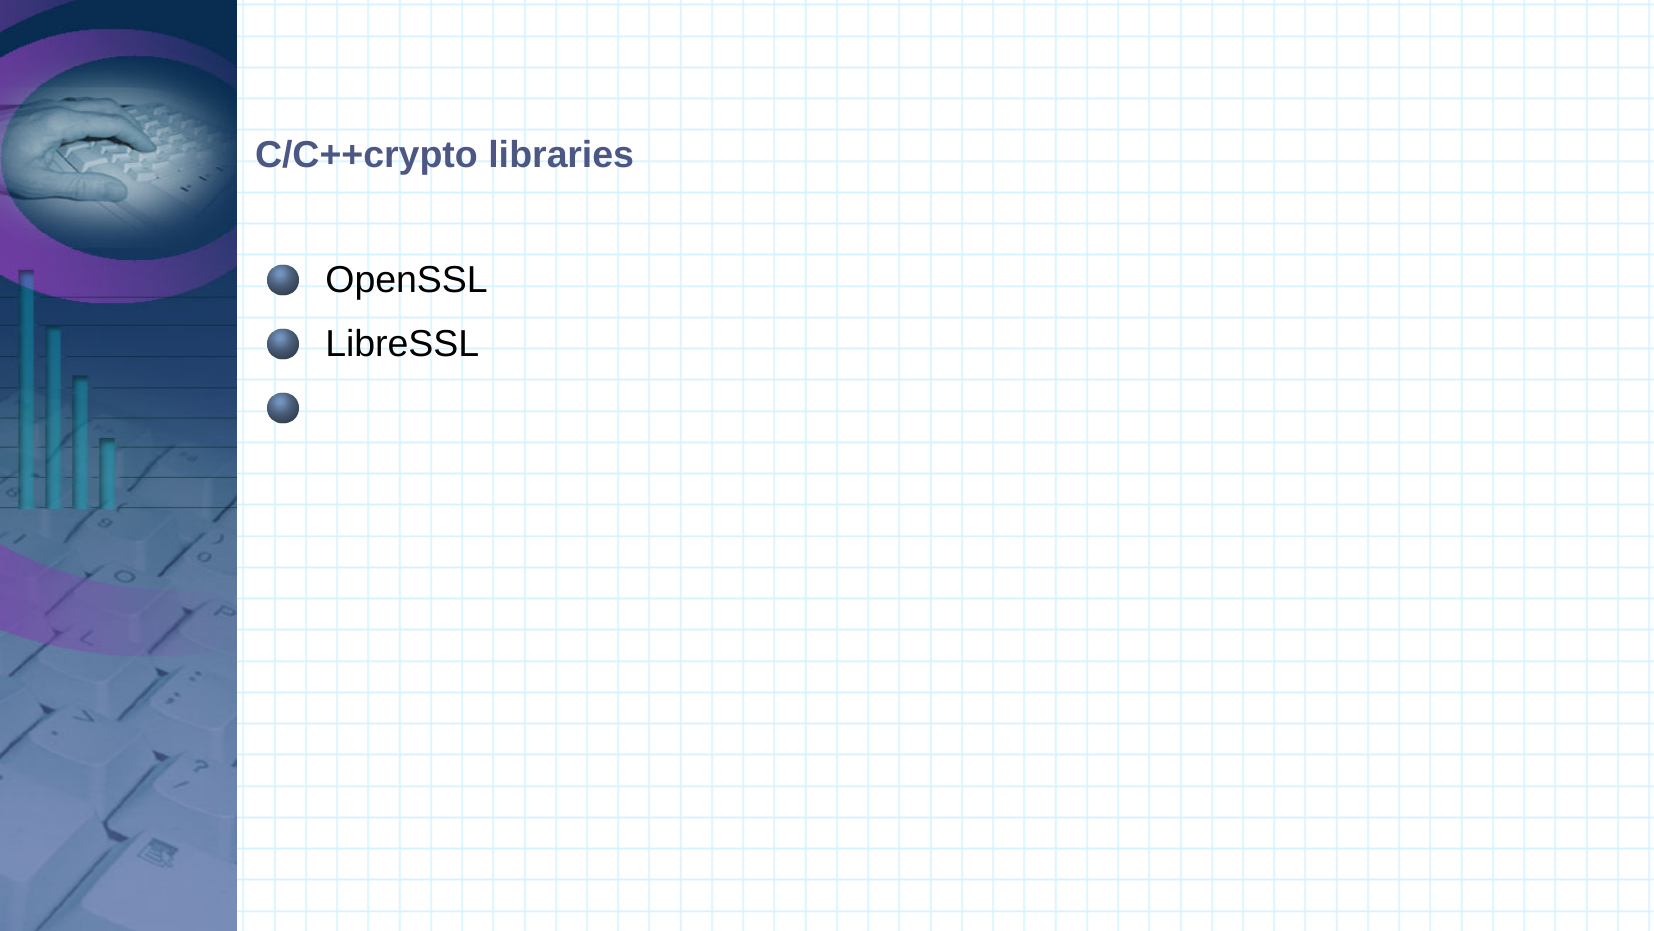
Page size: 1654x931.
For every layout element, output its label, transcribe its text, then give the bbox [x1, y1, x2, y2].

list OpenSSL LibreSSL [254, 258, 1640, 758]
title C/C++crypto libraries [254, 77, 1640, 233]
picture [0, 0, 1654, 931]
